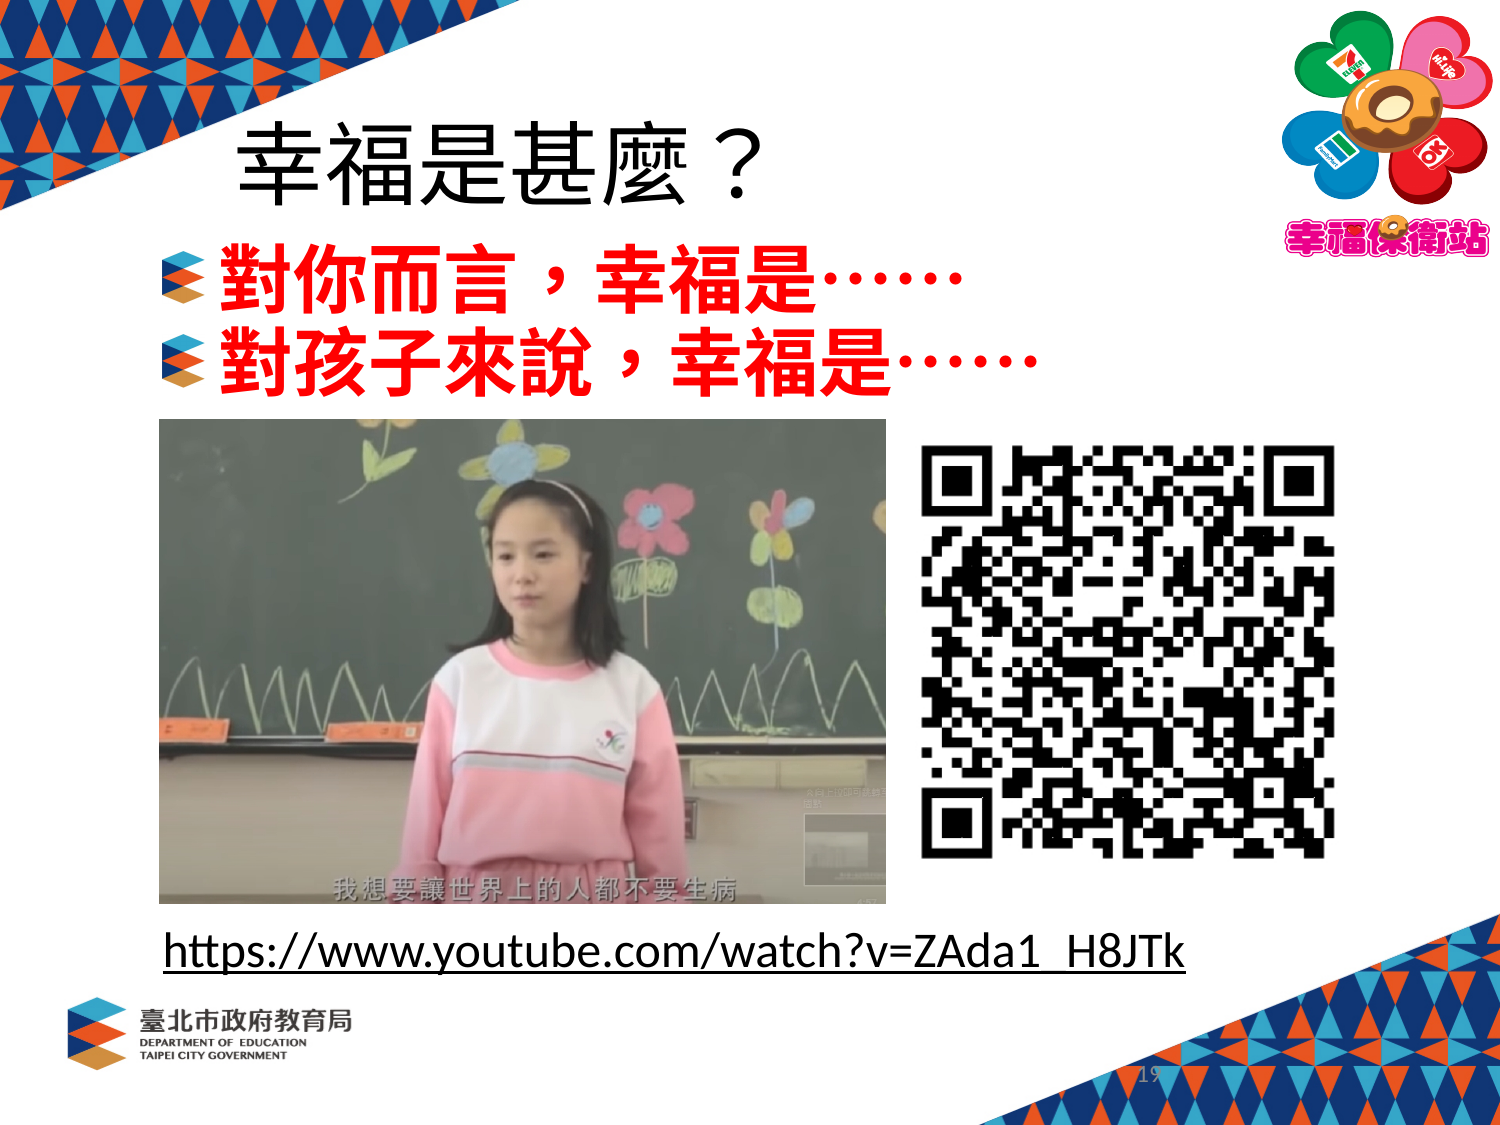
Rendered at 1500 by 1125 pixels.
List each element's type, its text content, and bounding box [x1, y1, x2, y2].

picture [915, 439, 1342, 863]
text_box [1121, 1042, 1459, 1103]
title 幸福是甚麼？ [218, 59, 1270, 231]
picture [159, 419, 886, 904]
text_box https://www.youtube.com/watch?v=ZAda1_H8JTk [147, 916, 1223, 987]
text_box 對你而言，幸福是…… 對孩子來說，幸福是…… [147, 231, 1388, 416]
